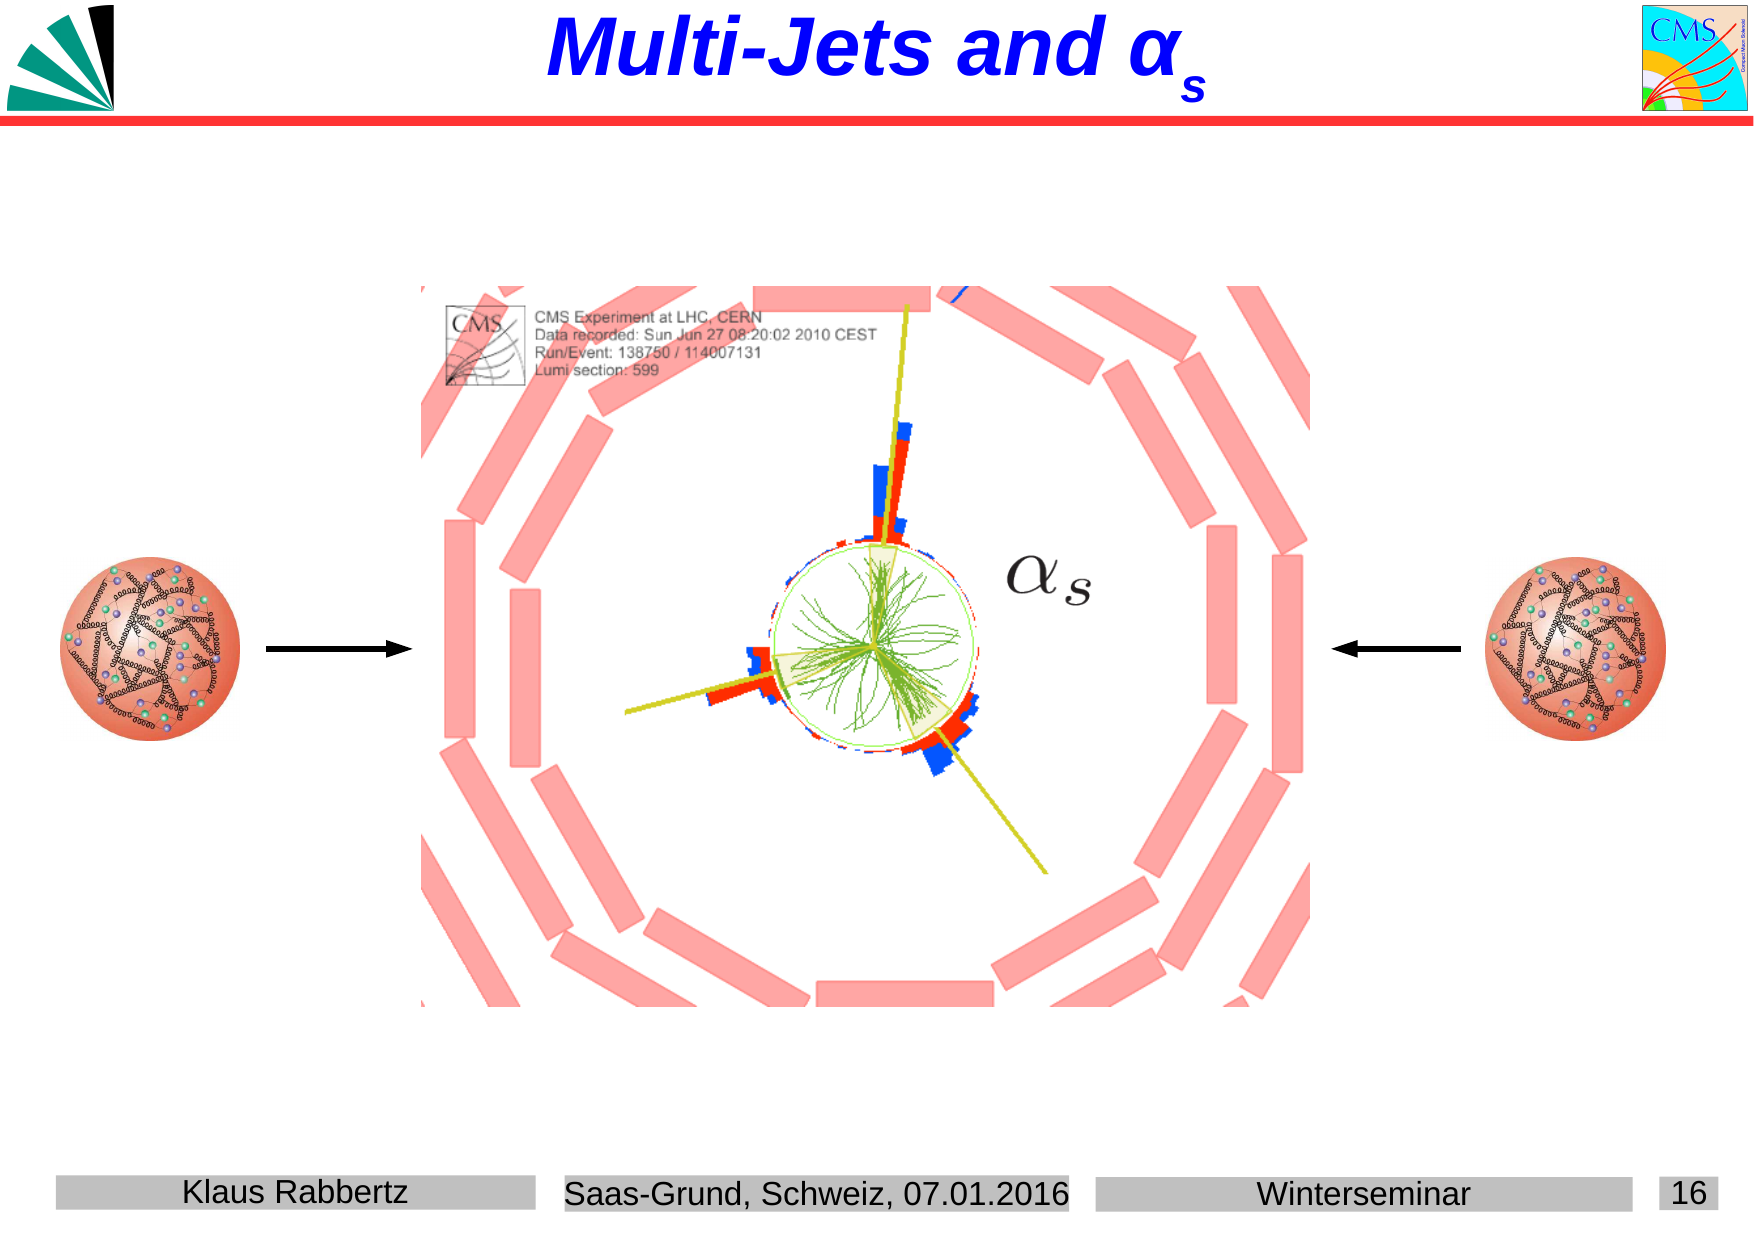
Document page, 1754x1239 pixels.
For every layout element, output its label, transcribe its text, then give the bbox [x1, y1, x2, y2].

picture [1642, 5, 1748, 111]
picture [1485, 557, 1666, 741]
picture [60, 557, 240, 741]
picture [421, 286, 1310, 1007]
picture [7, 5, 114, 112]
title Multi-Jets and αs [153, 0, 1600, 113]
